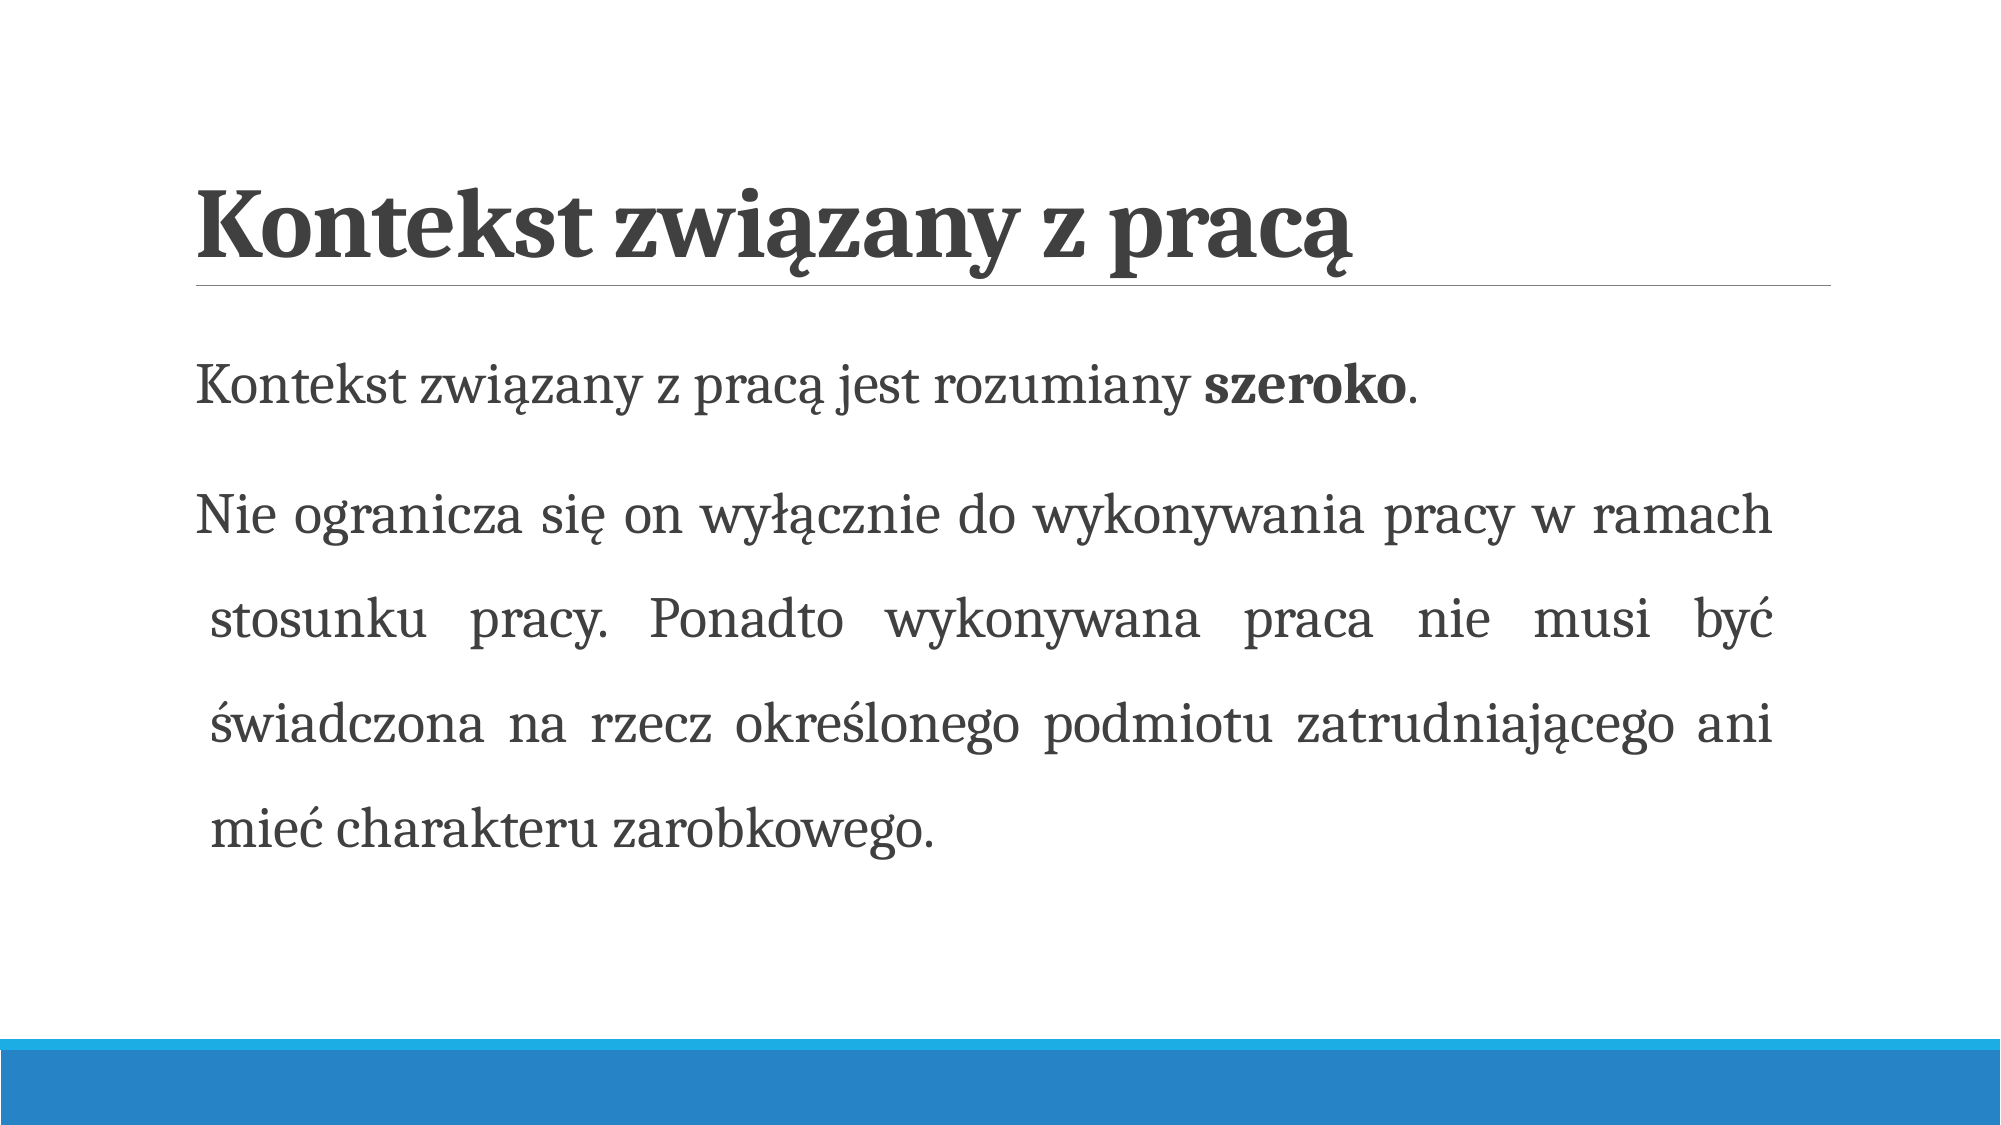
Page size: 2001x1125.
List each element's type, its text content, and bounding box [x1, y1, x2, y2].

title Kontekst związany z pracą [180, 47, 1831, 286]
list Kontekst związany z pracą jest rozumiany szeroko. Nie ogranicza się on wyłącznie do wykonywania pracy w ramach stosunku pracy. Ponadto wykonywana praca nie musi być świadczona na rzecz określonego podmiotu zatrudniającego ani mieć charakteru zarobkowego. [180, 302, 1831, 963]
